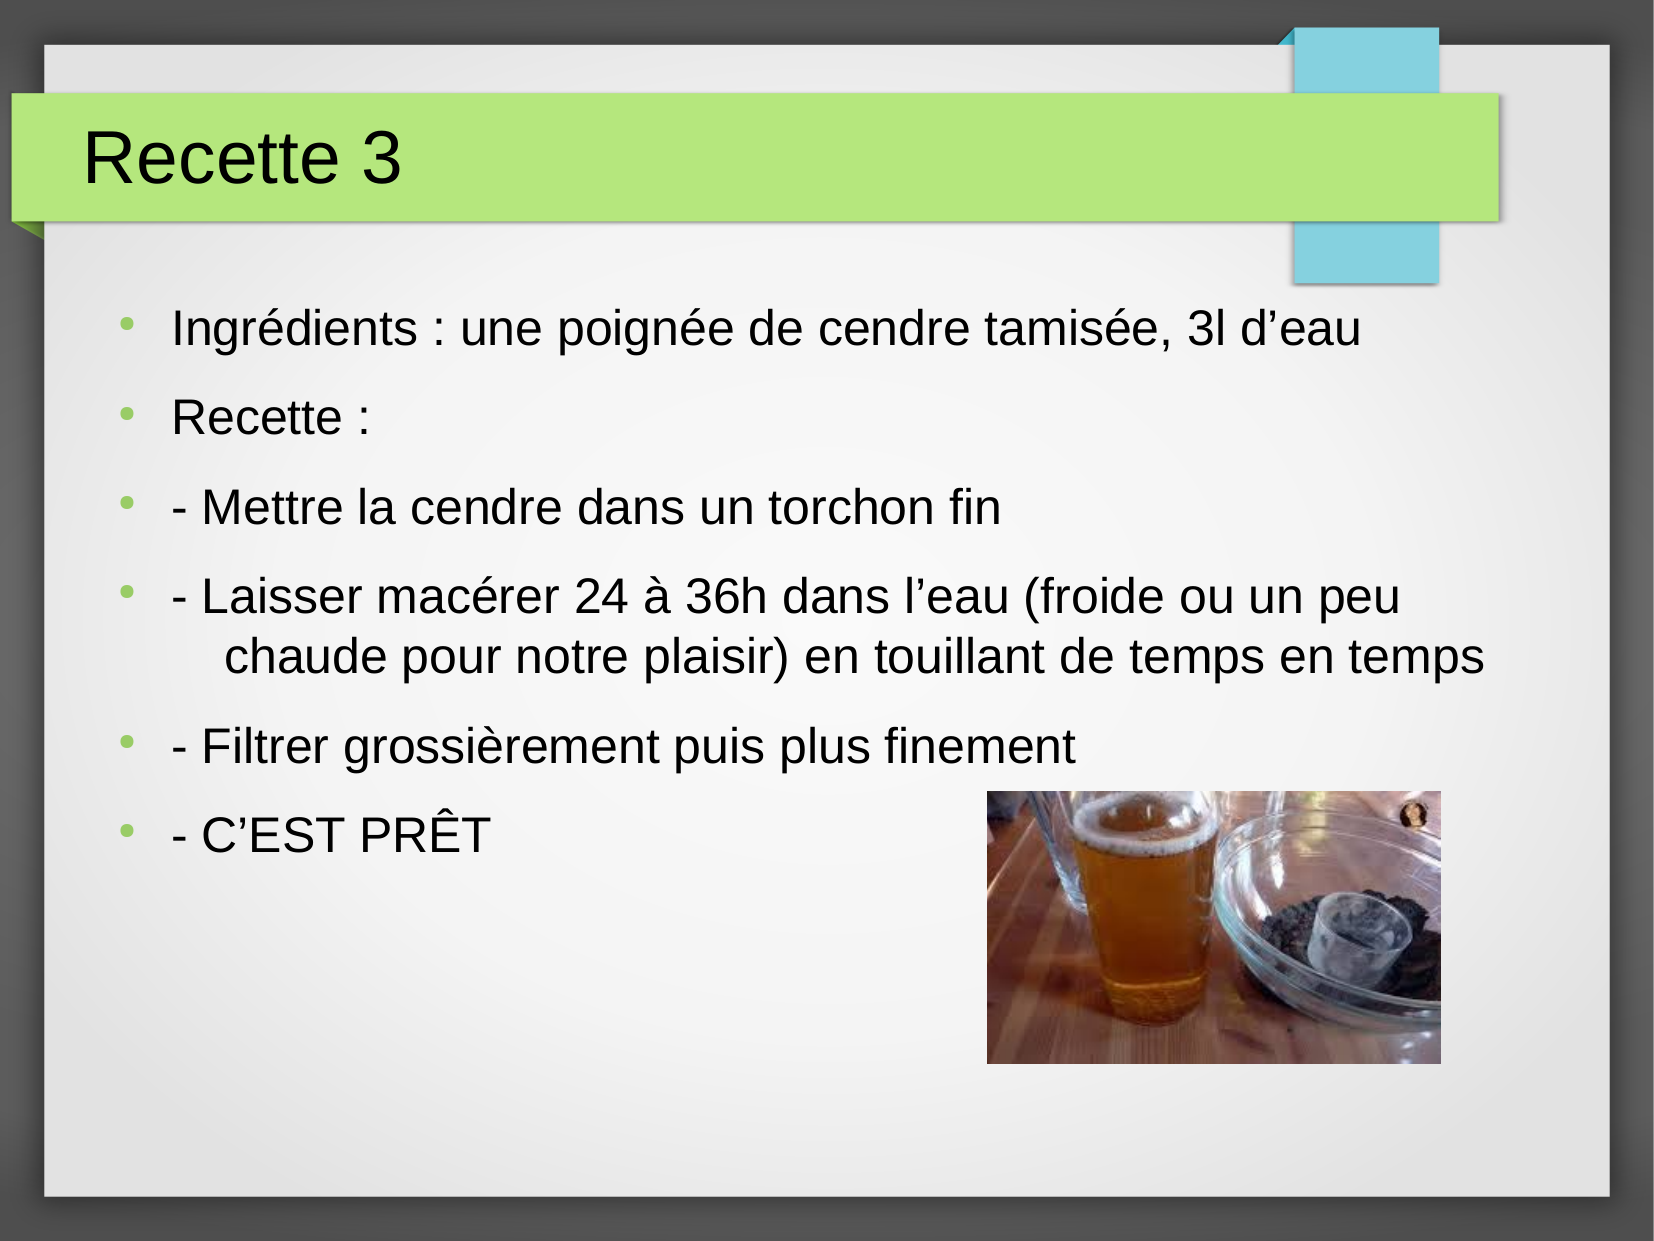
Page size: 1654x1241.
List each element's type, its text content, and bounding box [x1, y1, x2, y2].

list Ingrédients : une poignée de cendre tamisée, 3l d’eau Recette : - Mettre la cendre dans un torchon fin - Laisser macérer 24 à 36h dans l’eau (froide ou un peu chaude pour notre plaisir) en touillant de temps en temps - Filtrer grossièrement puis plus finement - C’EST PRÊT [82, 295, 1571, 1015]
title Recette 3 [82, 94, 1264, 213]
picture [987, 791, 1441, 1064]
